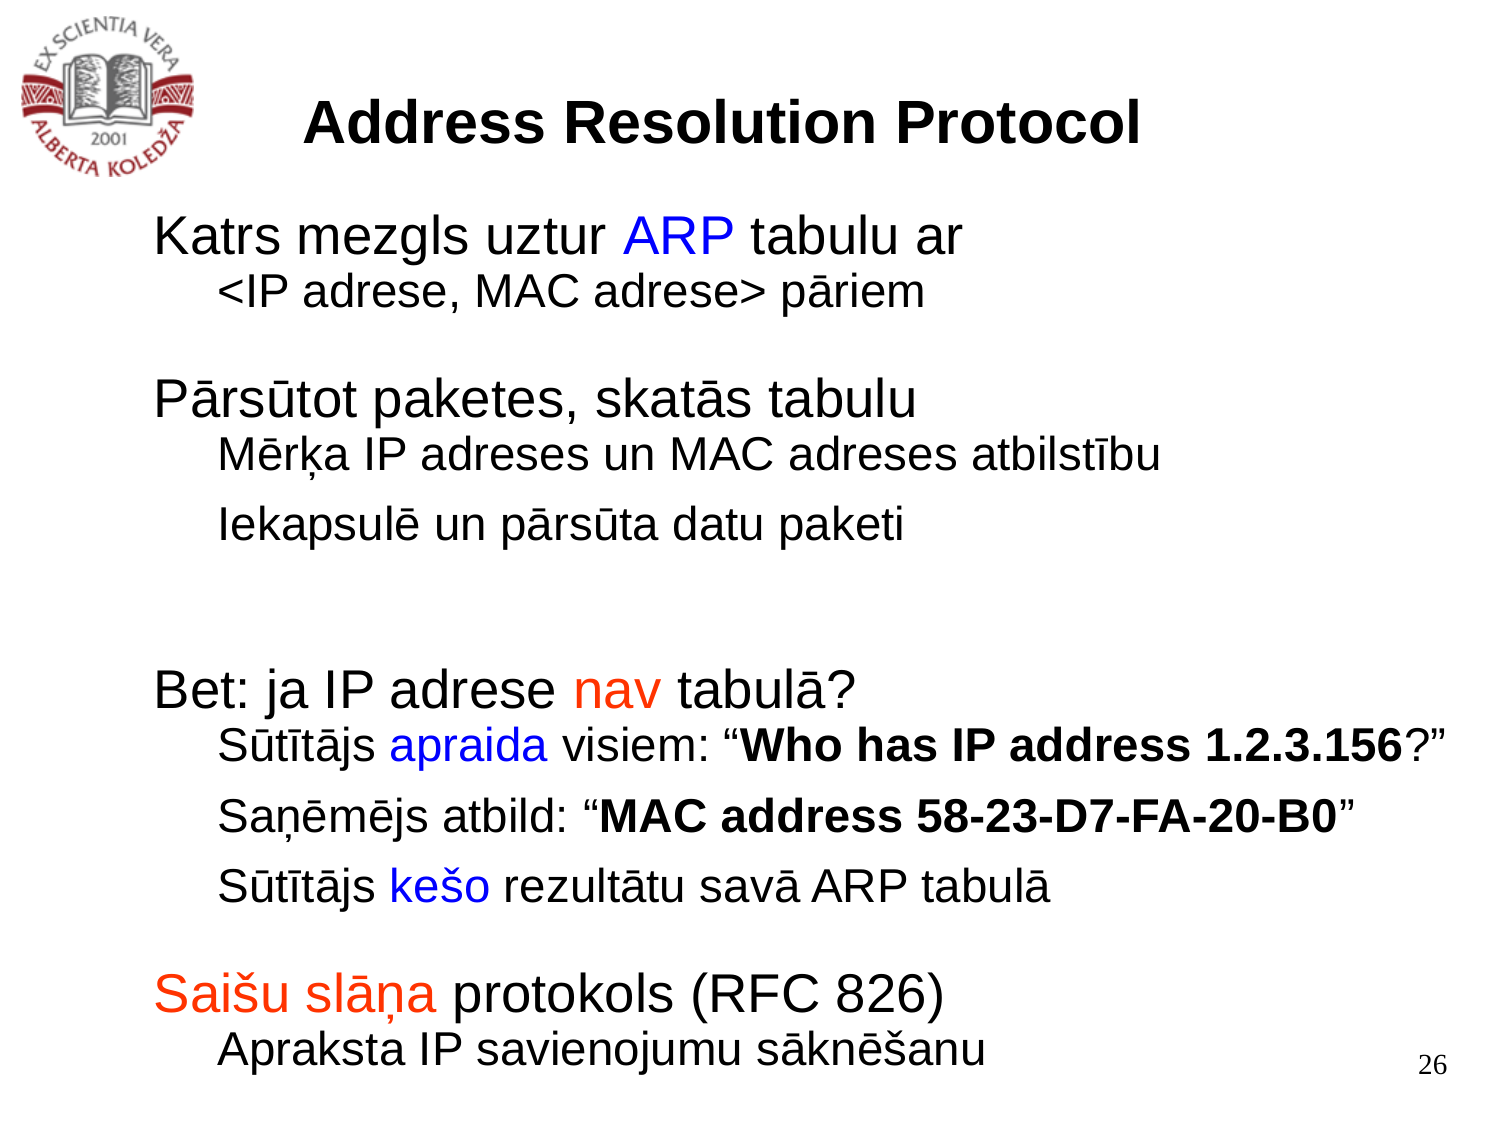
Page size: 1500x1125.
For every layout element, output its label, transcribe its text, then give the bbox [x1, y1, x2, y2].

list Katrs mezgls uztur ARP tabulu ar <IP adrese, MAC adrese> pāriem Pārsūtot paketes, skatās tabulu Mērķa IP adreses un MAC adreses atbilstību Iekapsulē un pārsūta datu paketi Bet: ja IP adrese nav tabulā? Sūtītājs apraida visiem: “Who has IP address 1.2.3.156?” Saņēmējs atbild: “MAC address 58-23-D7-FA-20-B0” Sūtītājs kešo rezultātu savā ARP tabulā Saišu slāņa protokols (RFC 826) Apraksta IP savienojumu sāknēšanu [75, 200, 1500, 1101]
picture [21, 16, 194, 177]
title Address Resolution Protocol [50, 62, 1374, 175]
